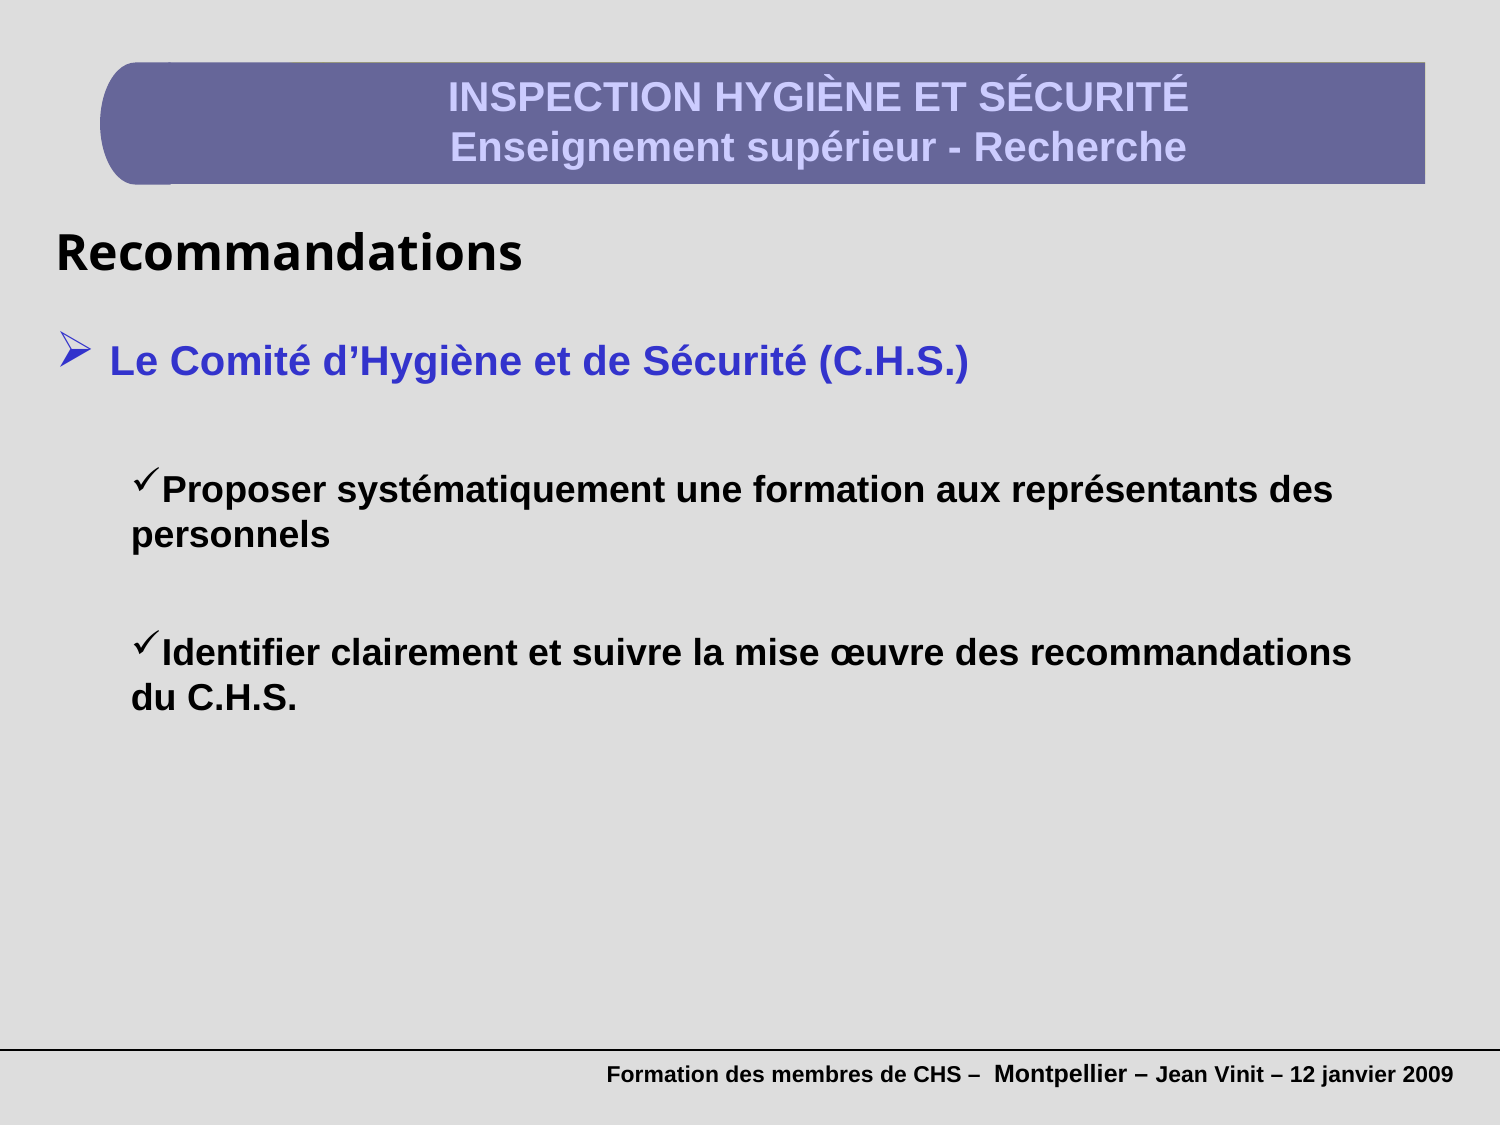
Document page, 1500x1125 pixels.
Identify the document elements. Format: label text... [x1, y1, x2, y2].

text_box Recommandations Le Comité d’Hygiène et de Sécurité (C.H.S.) Proposer systématiquement une formation aux représentants des personnels Identifier clairement et suivre la mise œuvre des recommandations du C.H.S. [41, 212, 1412, 1000]
